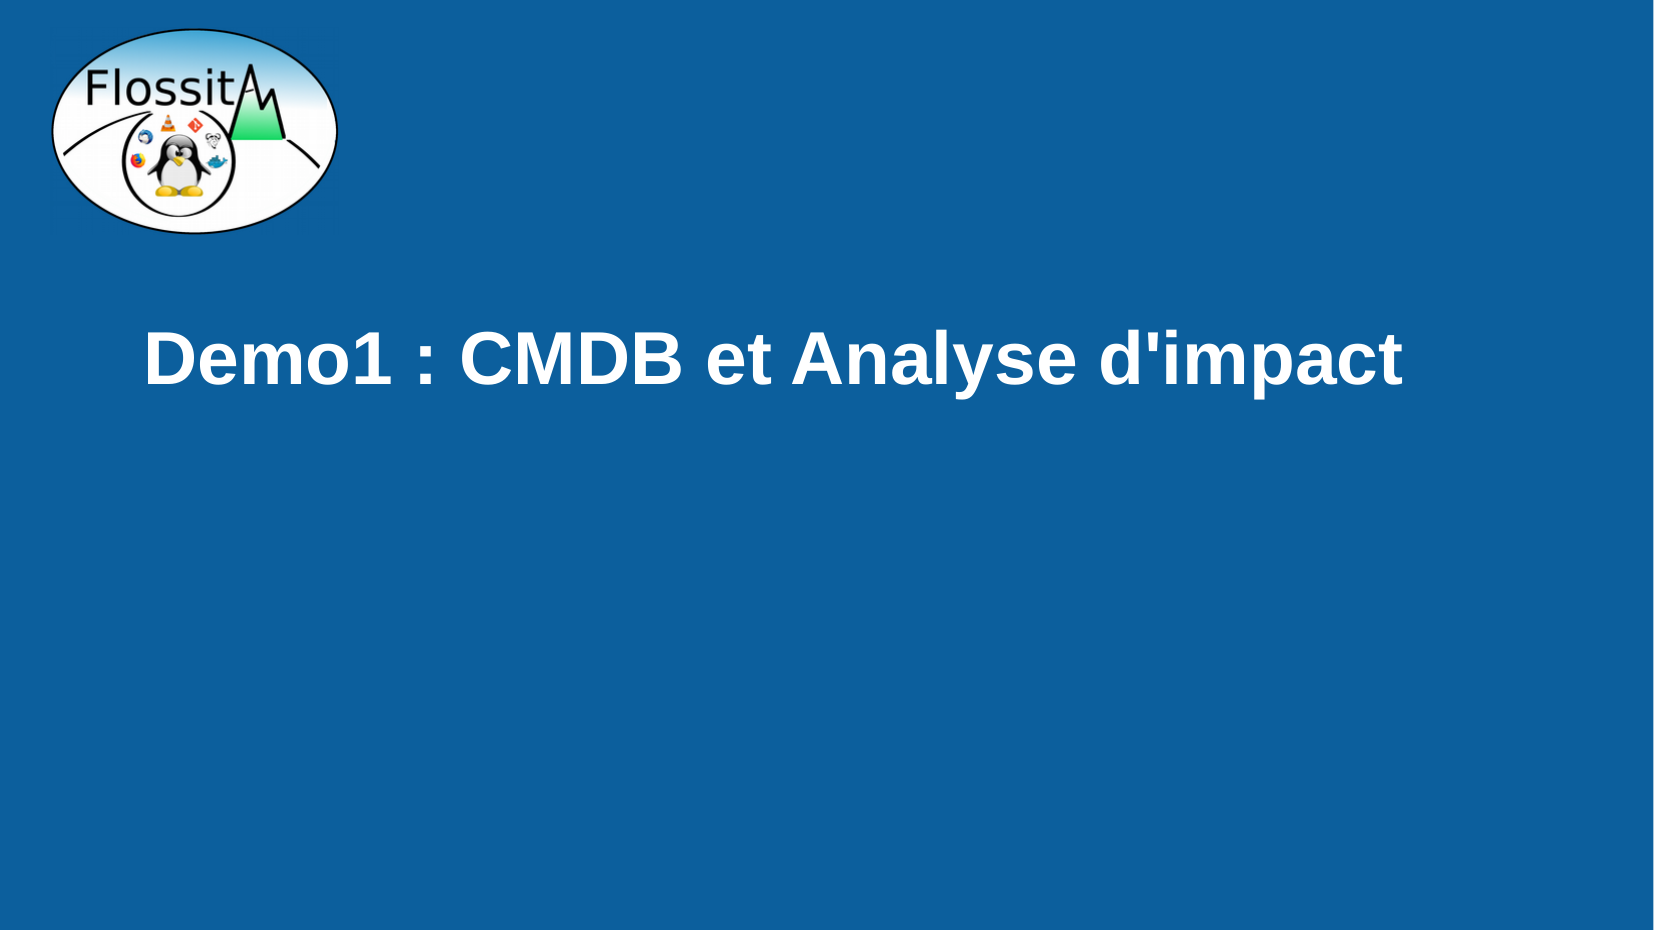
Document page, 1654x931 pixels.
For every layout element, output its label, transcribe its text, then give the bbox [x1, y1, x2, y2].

title Demo1 : CMDB et Analyse d'impact [143, 182, 1459, 401]
picture [50, 27, 339, 235]
